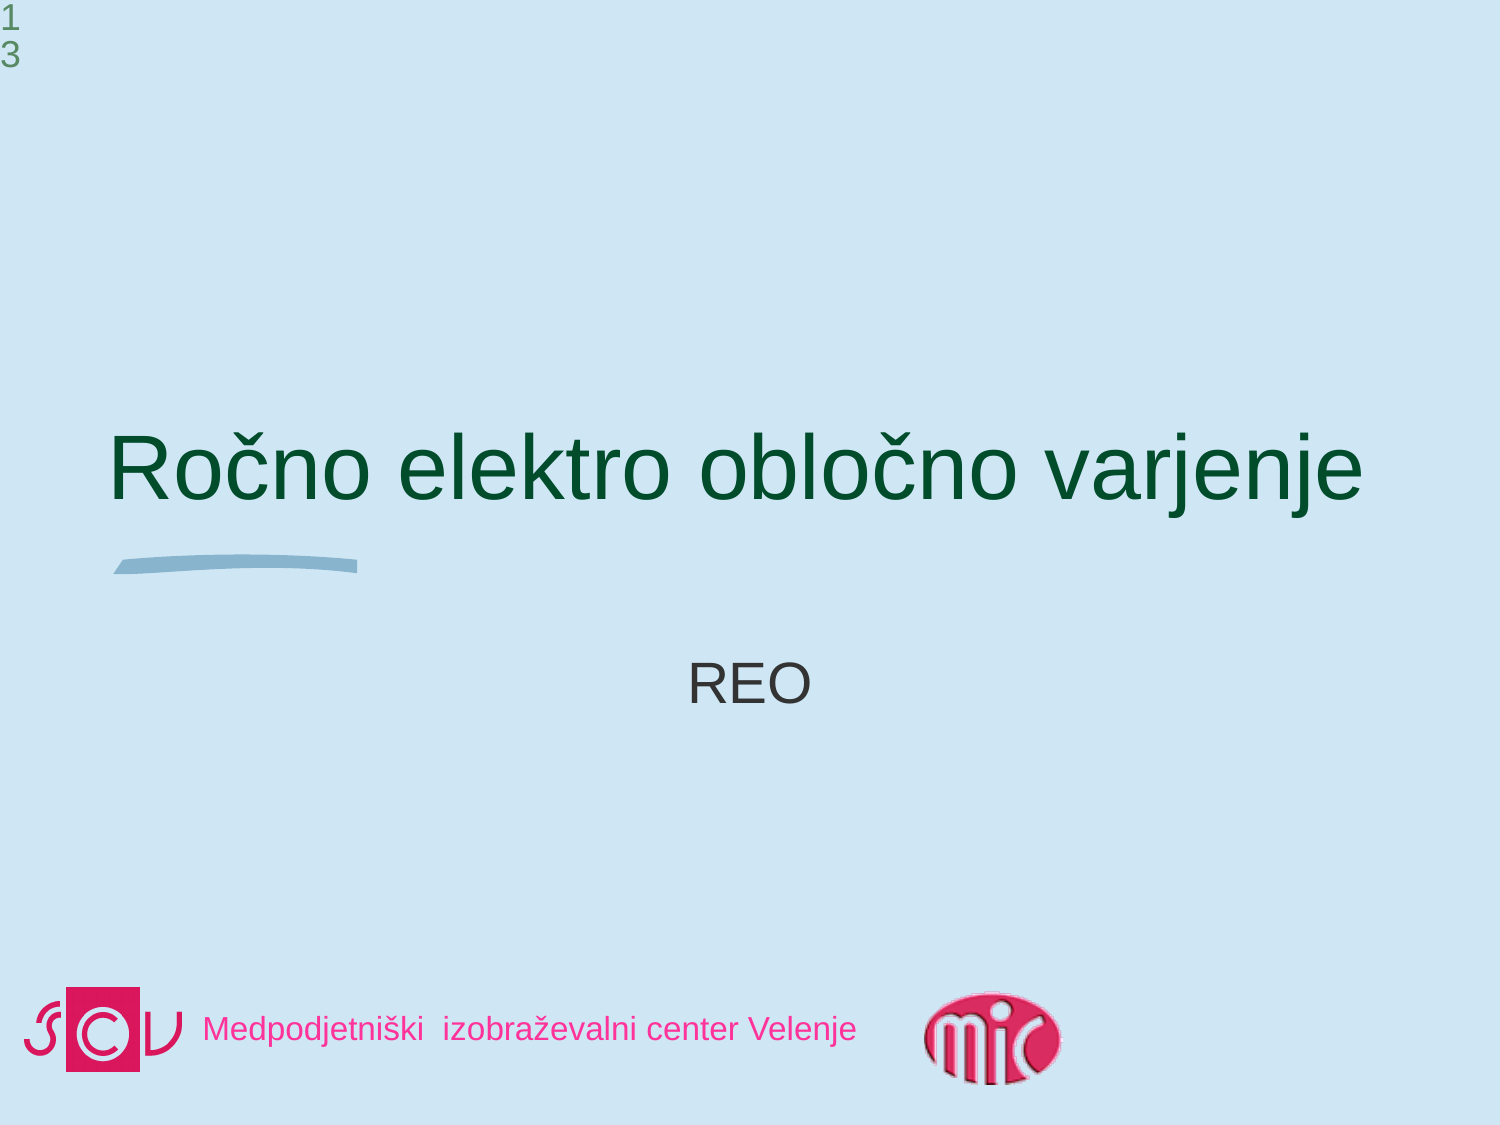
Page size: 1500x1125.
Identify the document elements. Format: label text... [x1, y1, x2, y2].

title Ročno elektro obločno varjenje [87, 287, 1388, 525]
picture [24, 987, 182, 1072]
subtitle REO [225, 637, 1275, 925]
picture [924, 987, 1063, 1085]
